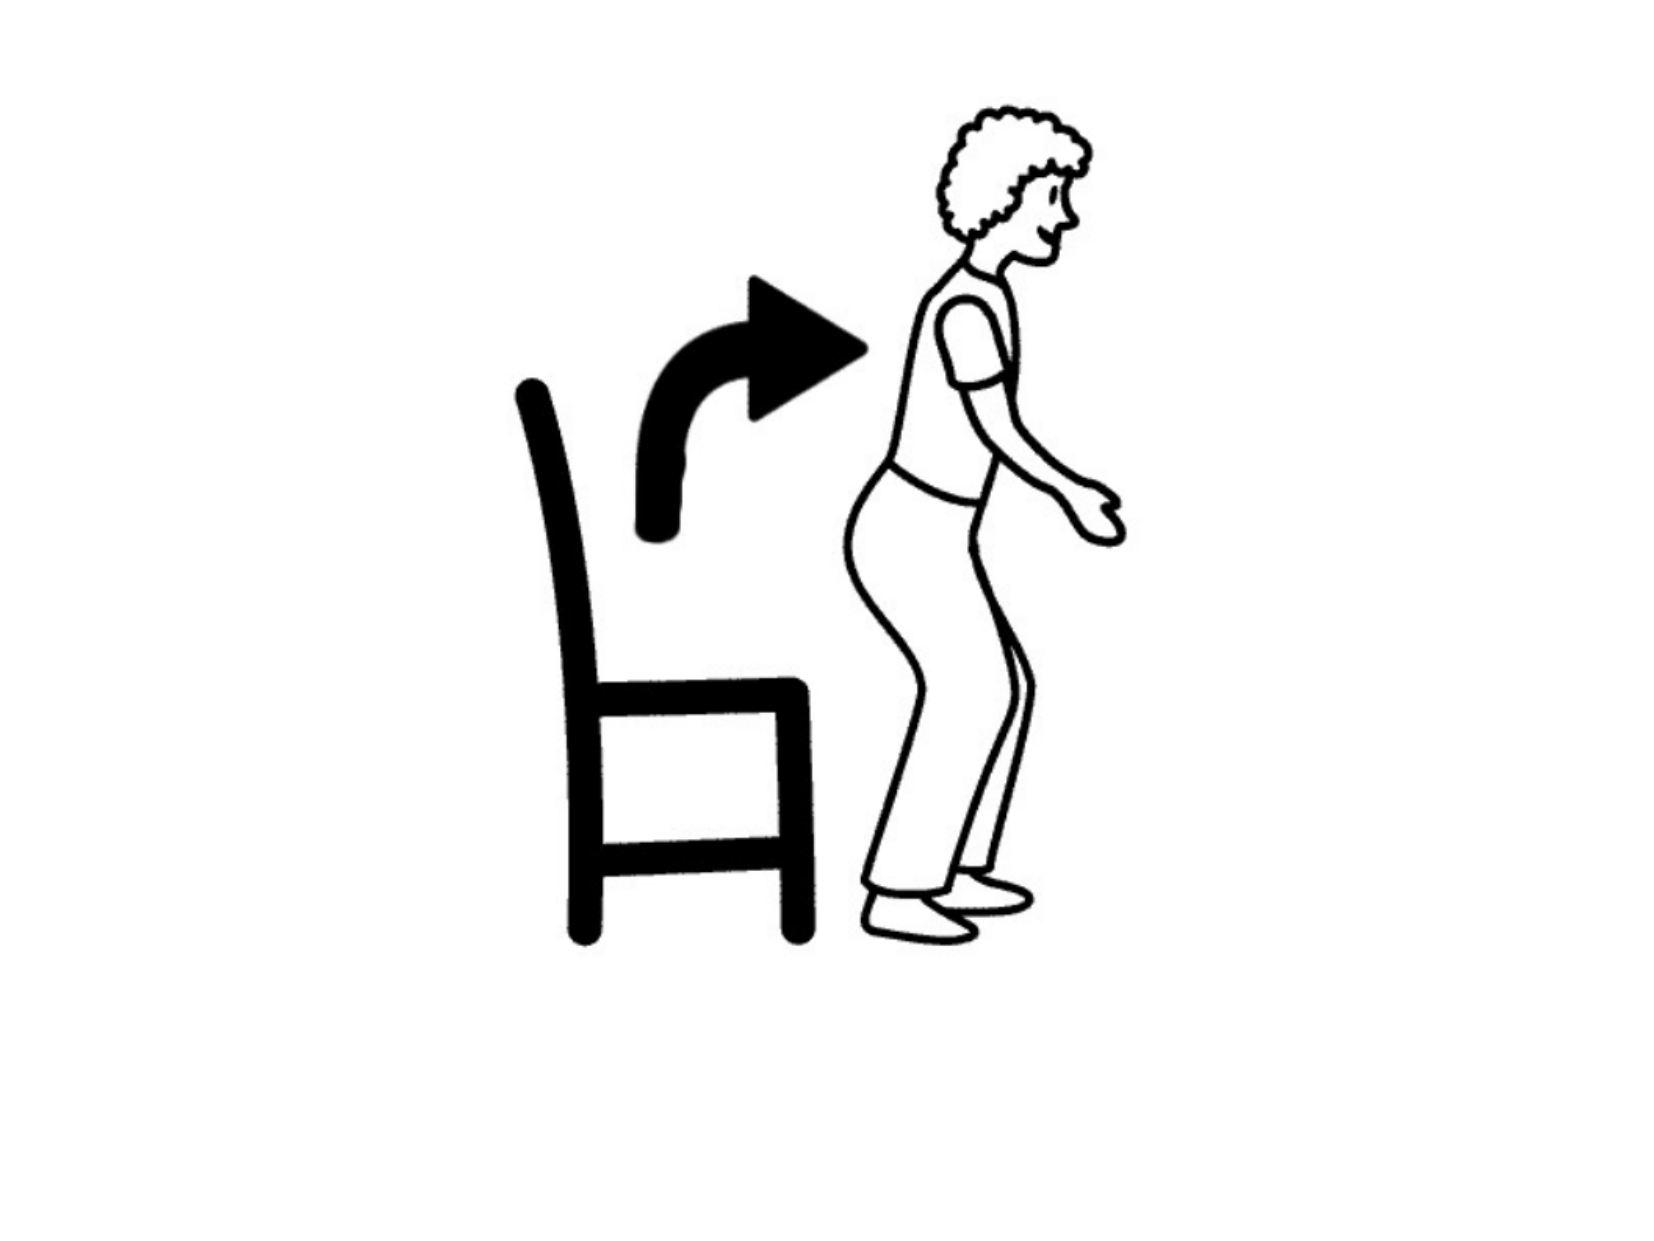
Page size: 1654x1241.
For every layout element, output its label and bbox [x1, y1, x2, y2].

picture [451, 43, 1146, 993]
